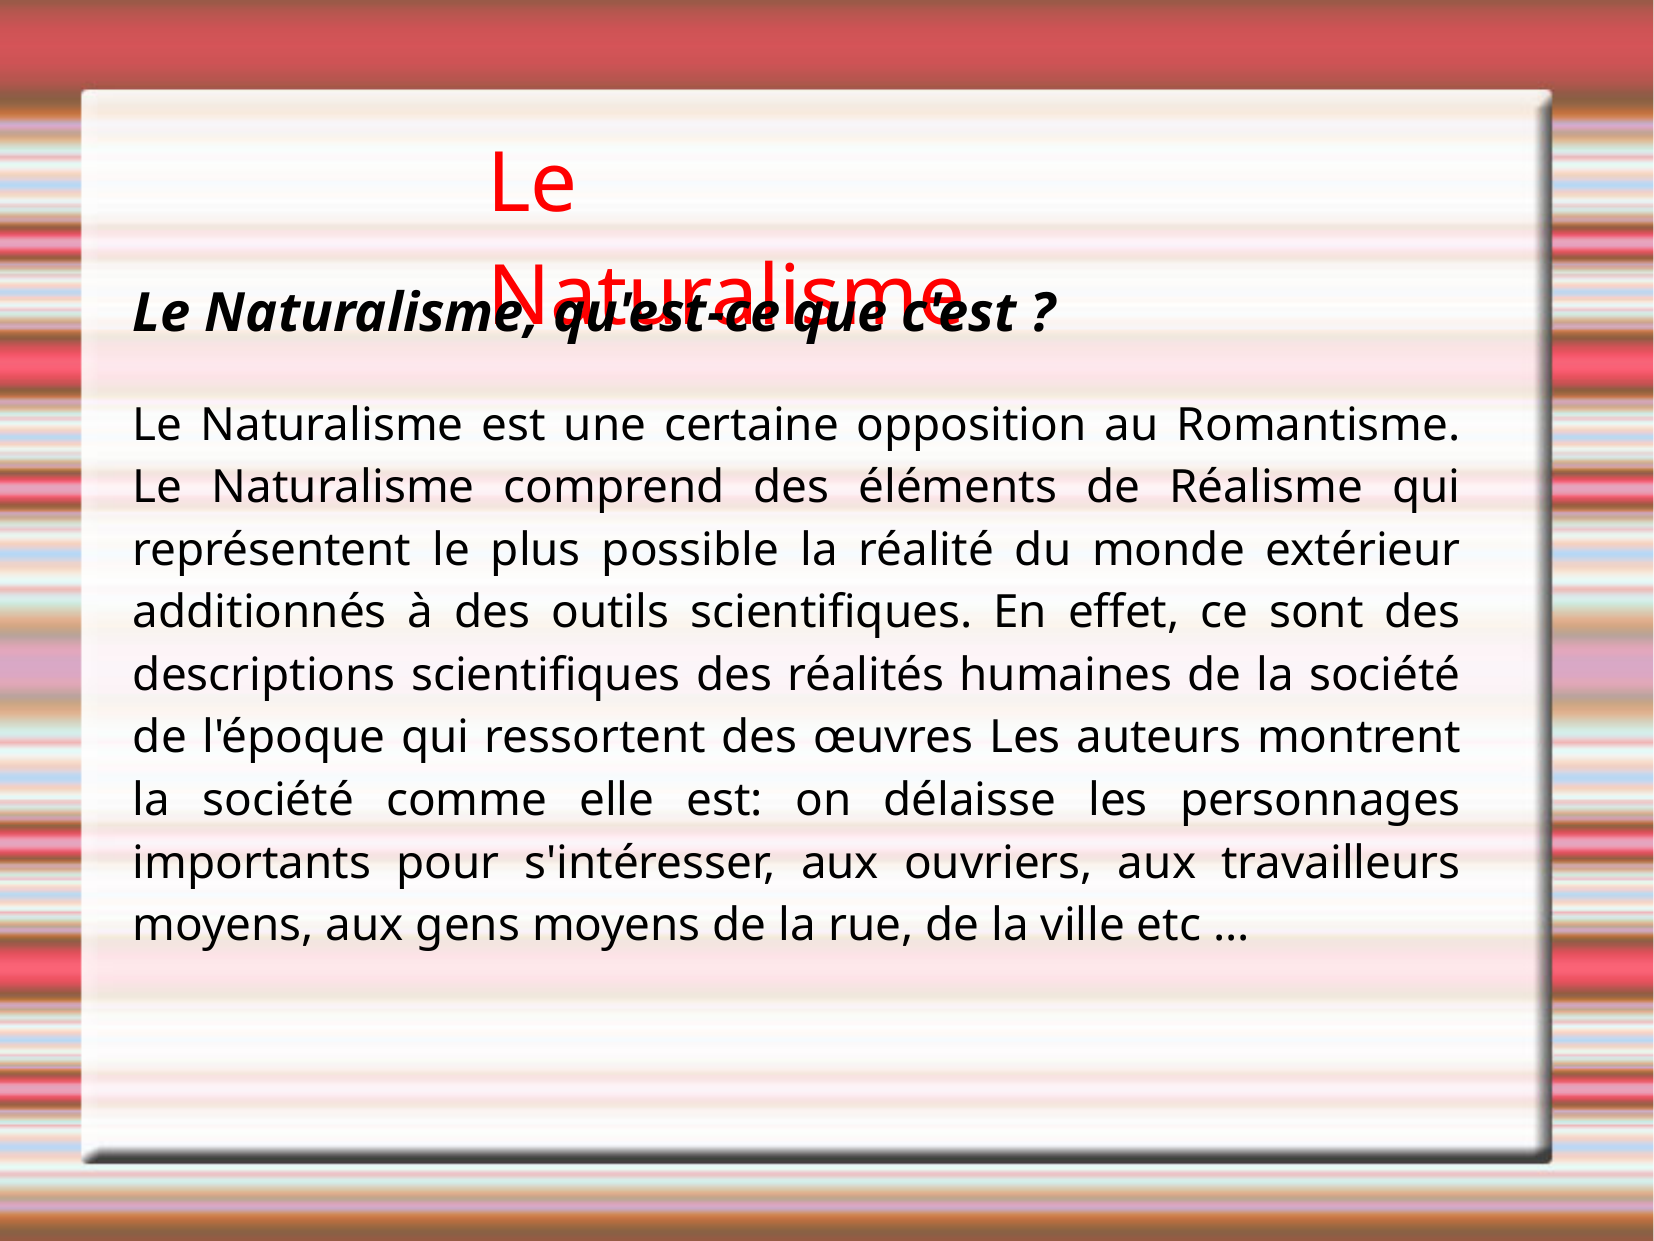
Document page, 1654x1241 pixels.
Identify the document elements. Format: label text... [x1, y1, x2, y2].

text_box Le Naturalisme est une certaine opposition au Romantisme. Le Naturalisme comprend des éléments de Réalisme qui représentent le plus possible la réalité du monde extérieur additionnés à des outils scientifiques. En effet, ce sont des descriptions scientifiques des réalités humaines de la société de l'époque qui ressortent des œuvres Les auteurs montrent la société comme elle est: on délaisse les personnages importants pour s'intéresser, aux ouvriers, aux travailleurs moyens, aux gens moyens de la rue, de la ville etc ... [118, 383, 1477, 897]
text_box Le Naturalisme [472, 114, 1063, 222]
text_box Le Naturalisme, qu'est-ce que c'est ? [118, 265, 1152, 342]
picture [0, 0, 1654, 1241]
